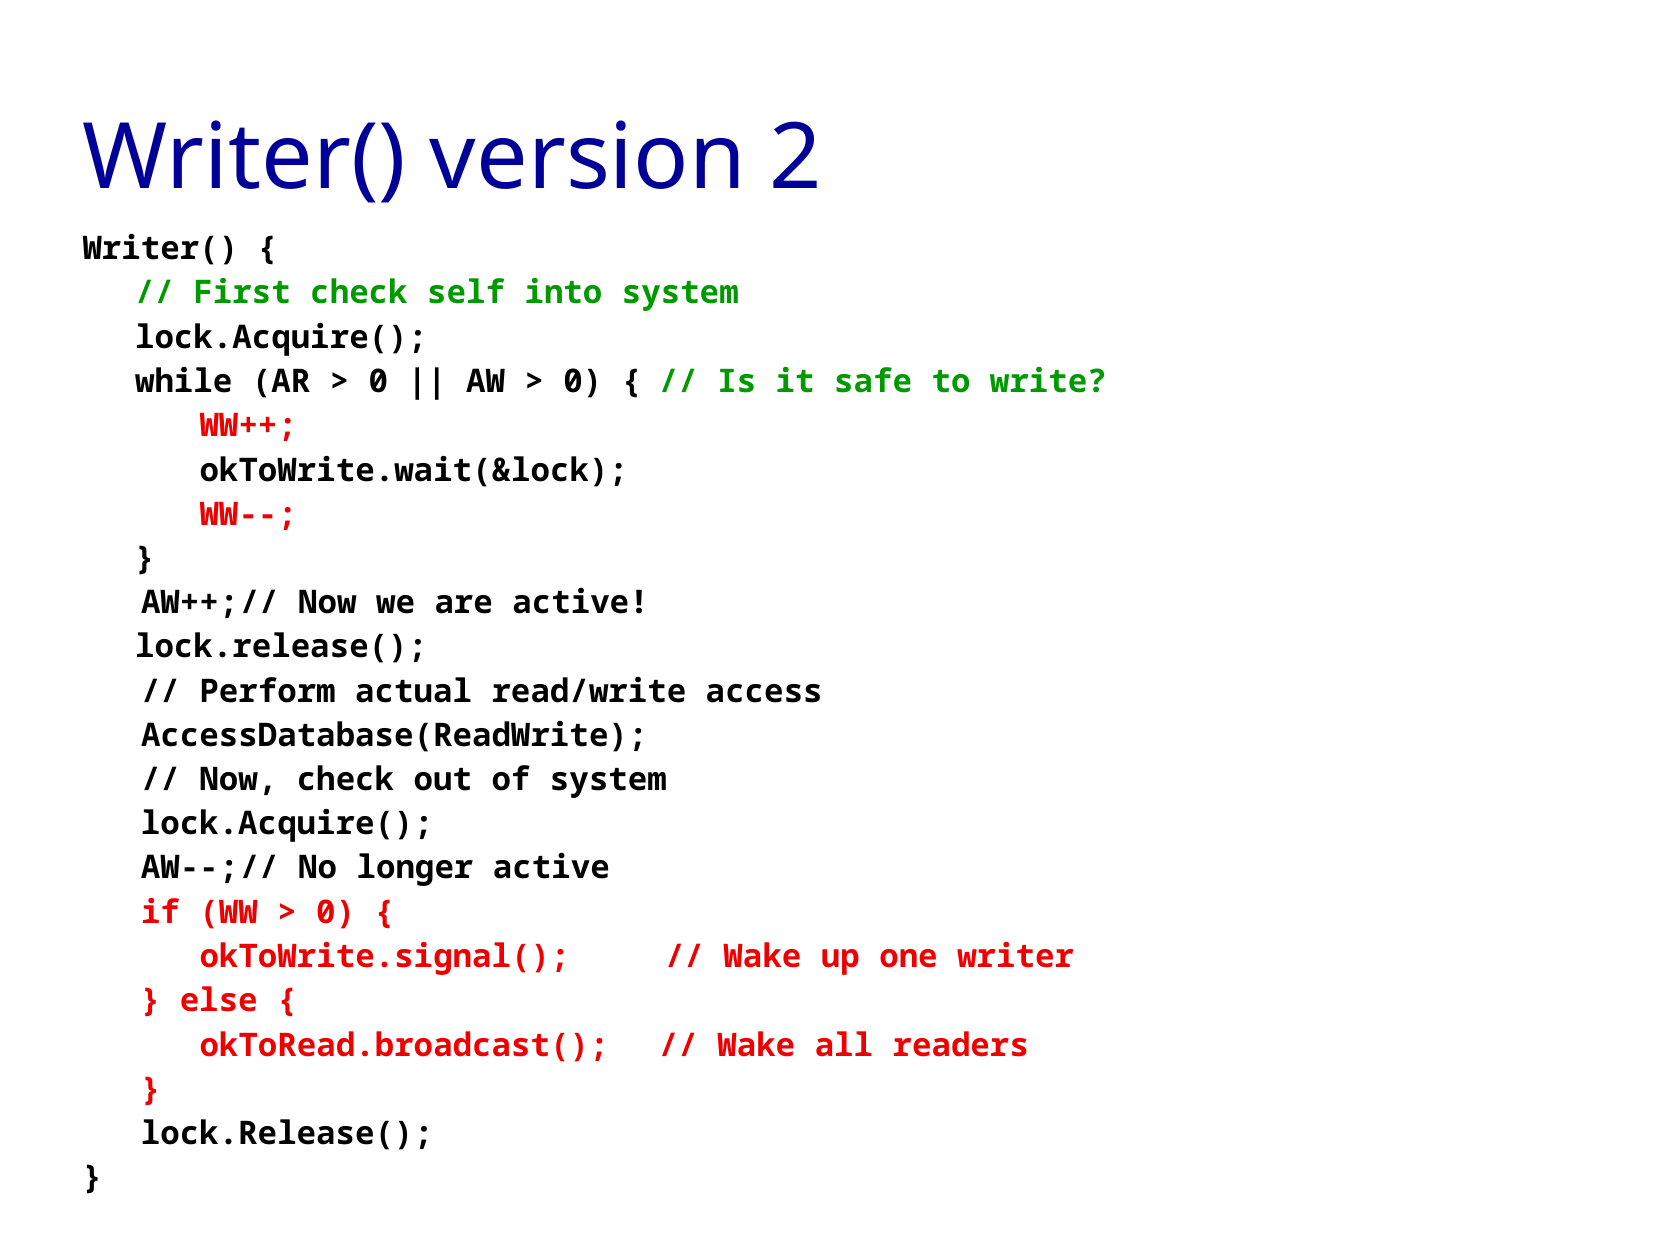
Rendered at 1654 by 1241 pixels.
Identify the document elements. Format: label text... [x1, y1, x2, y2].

title Writer() version 2 [82, 49, 1571, 257]
list Writer() { // First check self into system lock.Acquire(); while (AR > 0 || AW > 0) { // Is it safe to write? WW++; okToWrite.wait(&lock); WW--; } AW++; // Now we are active! lock.release(); // Perform actual read/write access AccessDatabase(ReadWrite); // Now, check out of system lock.Acquire(); AW--; // No longer active if (WW > 0) { okToWrite.signal(); // Wake up one writer } else { okToRead.broadcast(); // Wake all readers } lock.Release(); } [82, 225, 1546, 1201]
